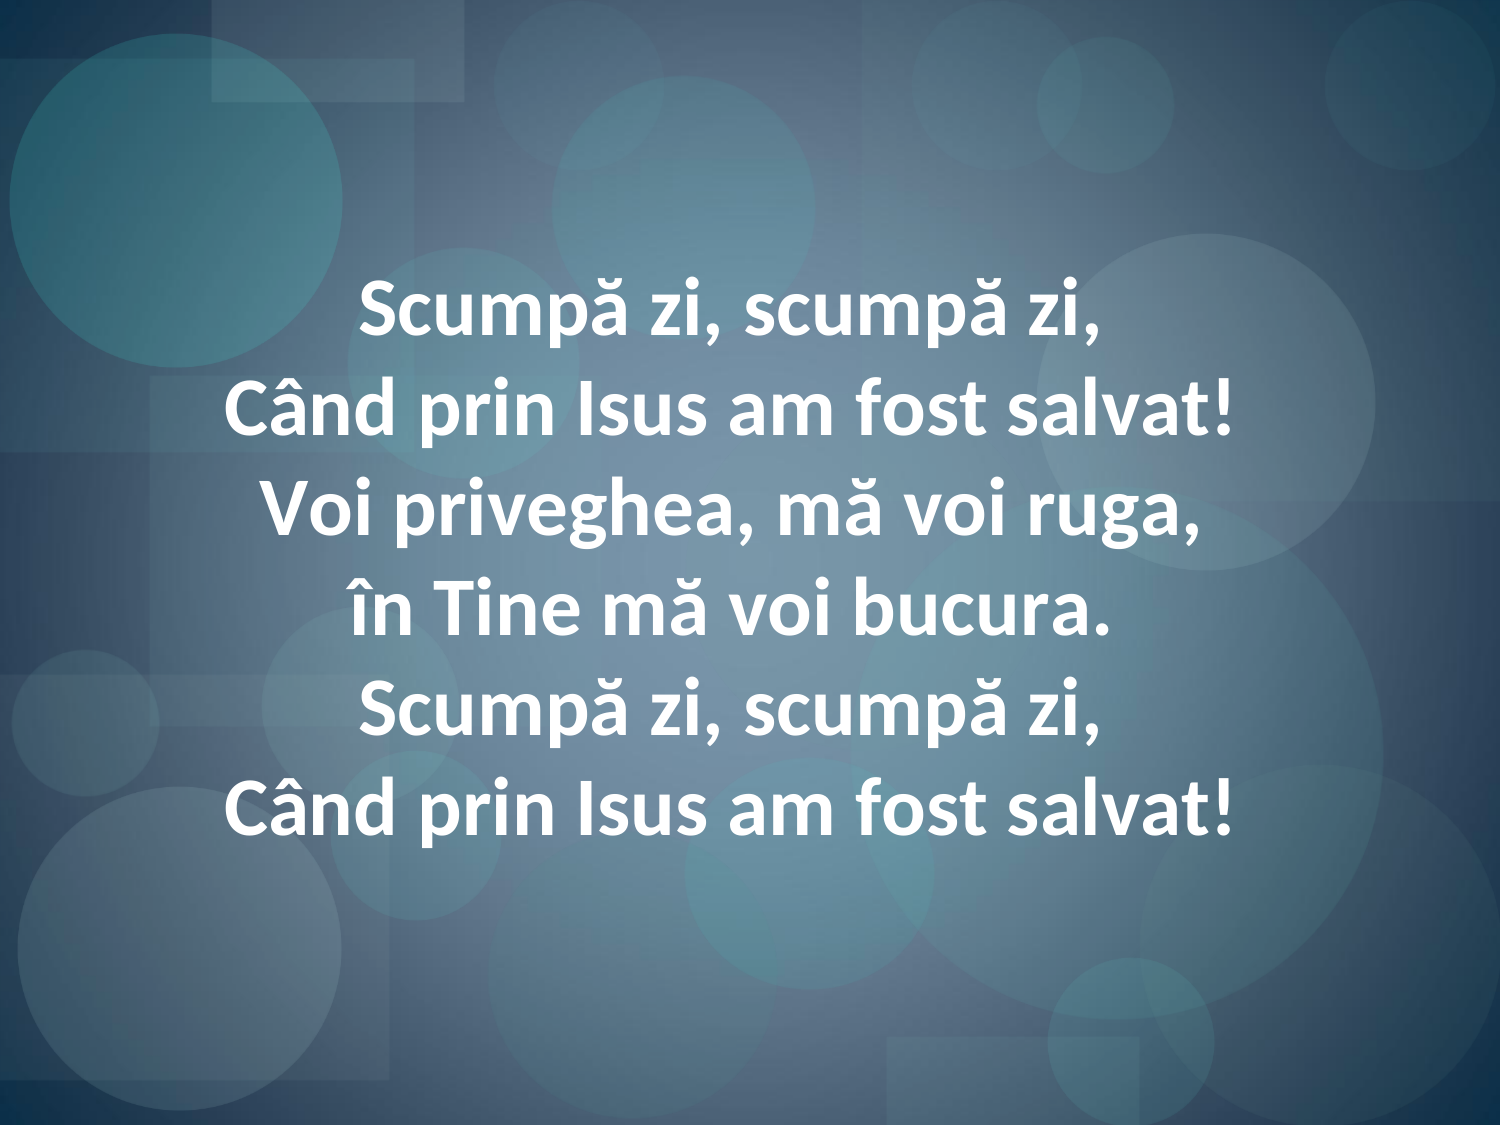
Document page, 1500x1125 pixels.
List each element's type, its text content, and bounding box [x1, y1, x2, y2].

text_box Scumpă zi, scumpă zi, Când prin Isus am fost salvat! Voi priveghea, mă voi ruga, în Tine mă voi bucura. Scumpă zi, scumpă zi, Când prin Isus am fost salvat! [114, 244, 1273, 861]
picture [0, 0, 1500, 1125]
